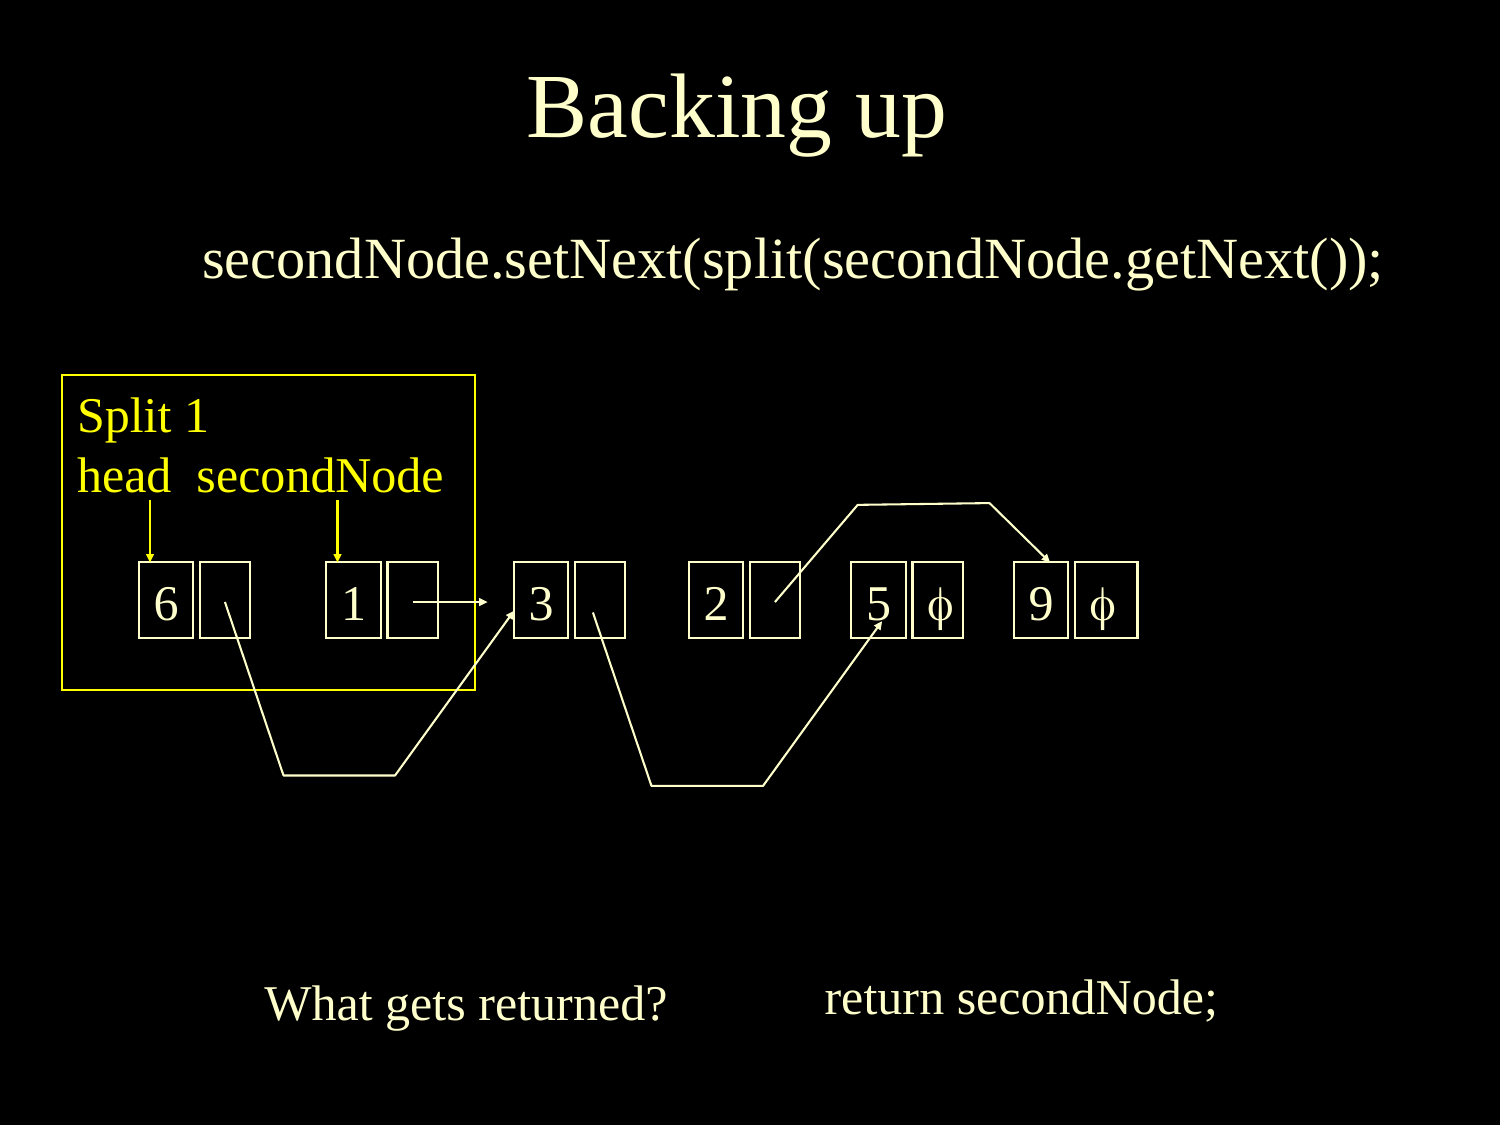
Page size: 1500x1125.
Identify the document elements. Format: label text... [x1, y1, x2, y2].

text_box What gets returned? [249, 962, 696, 1038]
text_box 3 [513, 562, 569, 638]
text_box 6 [138, 562, 194, 638]
text_box 5 [851, 562, 906, 638]
text_box secondNode.setNext(split(secondNode.getNext()); [187, 212, 1414, 298]
text_box  [912, 562, 963, 638]
text_box 2 [688, 562, 744, 638]
text_box  [1074, 562, 1138, 638]
text_box 9 [1013, 562, 1069, 638]
text_box Split 1 head secondNode [62, 374, 475, 691]
text_box return secondNode; [809, 956, 1233, 1033]
text_box 1 [326, 562, 381, 638]
text_box Split 1 head secondNode [389, 563, 437, 637]
title Backing up [8, 47, 1467, 165]
text_box Split 1 head secondNode [201, 563, 249, 637]
